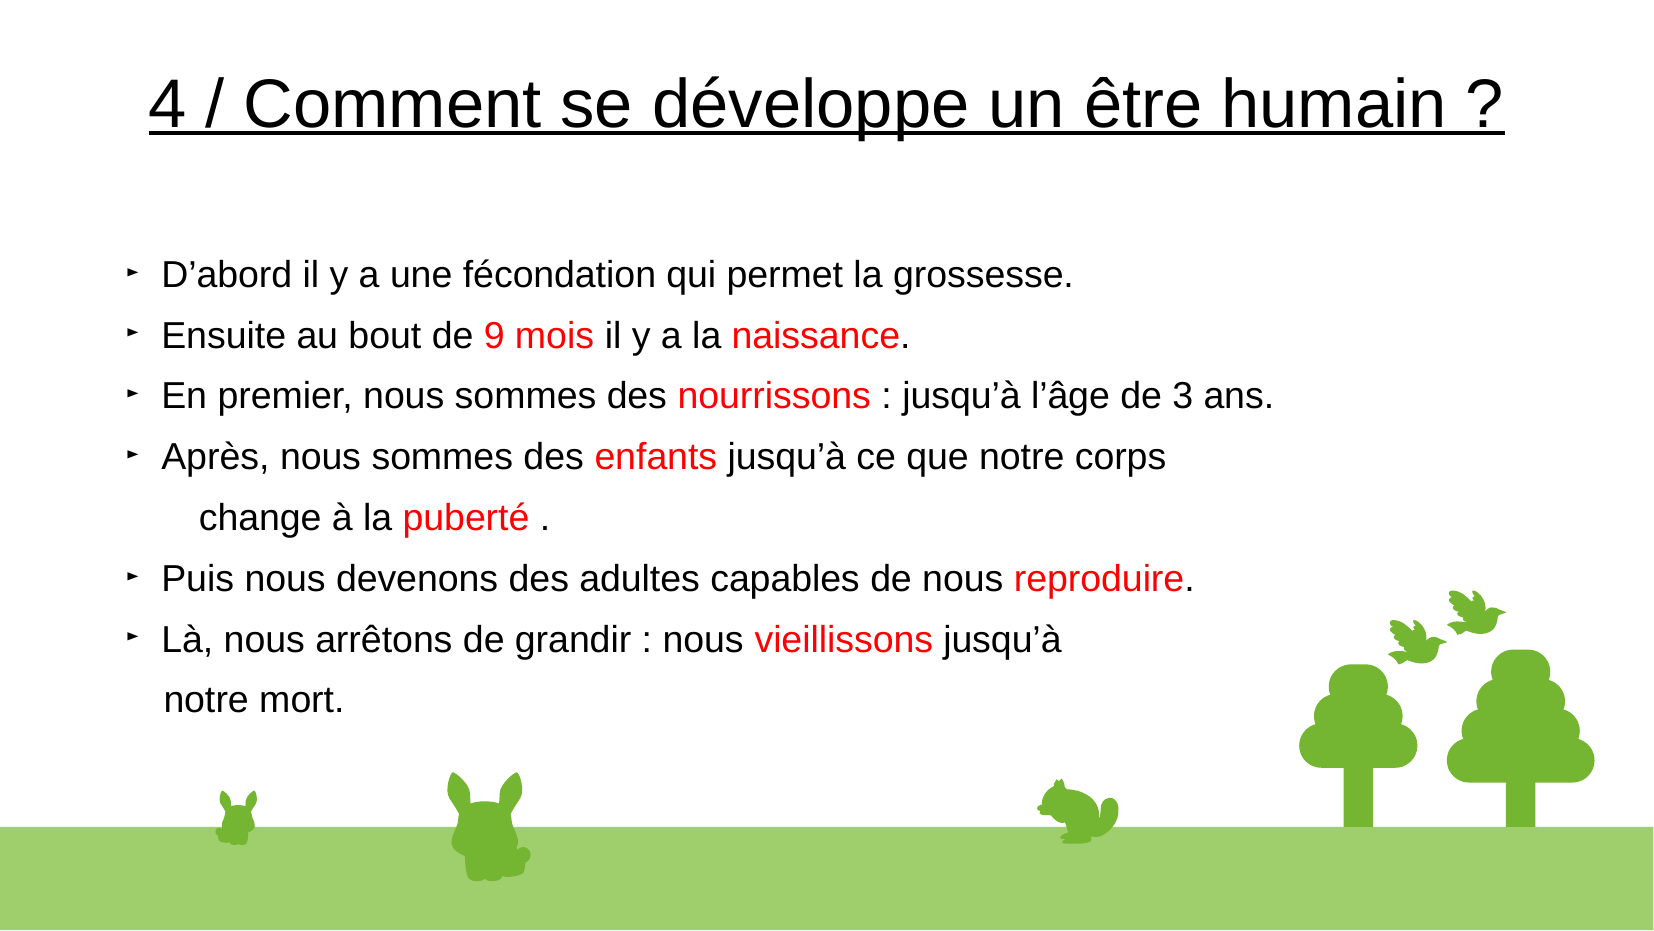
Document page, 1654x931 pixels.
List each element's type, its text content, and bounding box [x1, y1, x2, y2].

subtitle D’abord il y a une fécondation qui permet la grossesse. Ensuite au bout de 9 mois il y a la naissance. En premier, nous sommes des nourrissons : jusqu’à l’âge de 3 ans. Après, nous sommes des enfants jusqu’à ce que notre corps change à la puberté . Puis nous devenons des adultes capables de nous reproduire. Là, nous arrêtons de grandir : nous vieillissons jusqu’à notre mort. [88, 206, 1565, 768]
title 4 / Comment se développe un être humain ? [88, 29, 1565, 178]
